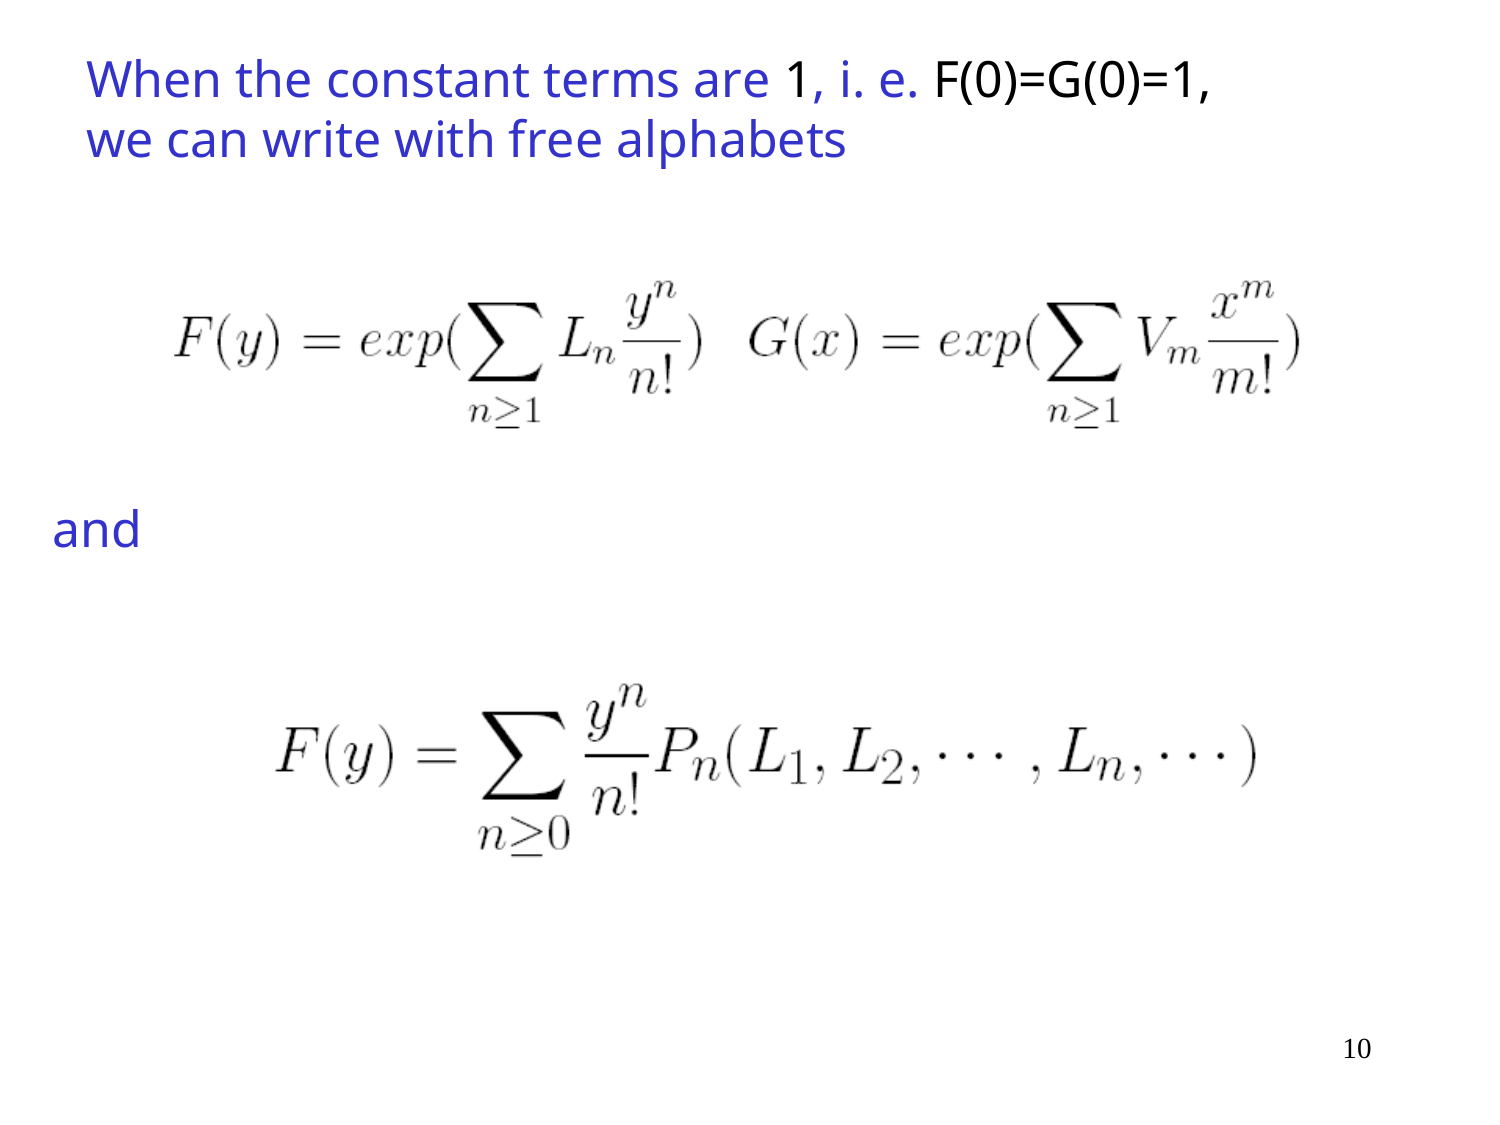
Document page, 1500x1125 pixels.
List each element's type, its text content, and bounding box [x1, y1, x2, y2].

text_box When the constant terms are 1, i. e. F(0)=G(0)=1, we can write with free alphabets [71, 39, 1412, 175]
picture [174, 270, 1307, 438]
picture [221, 651, 1279, 876]
text_box and [37, 490, 1480, 566]
